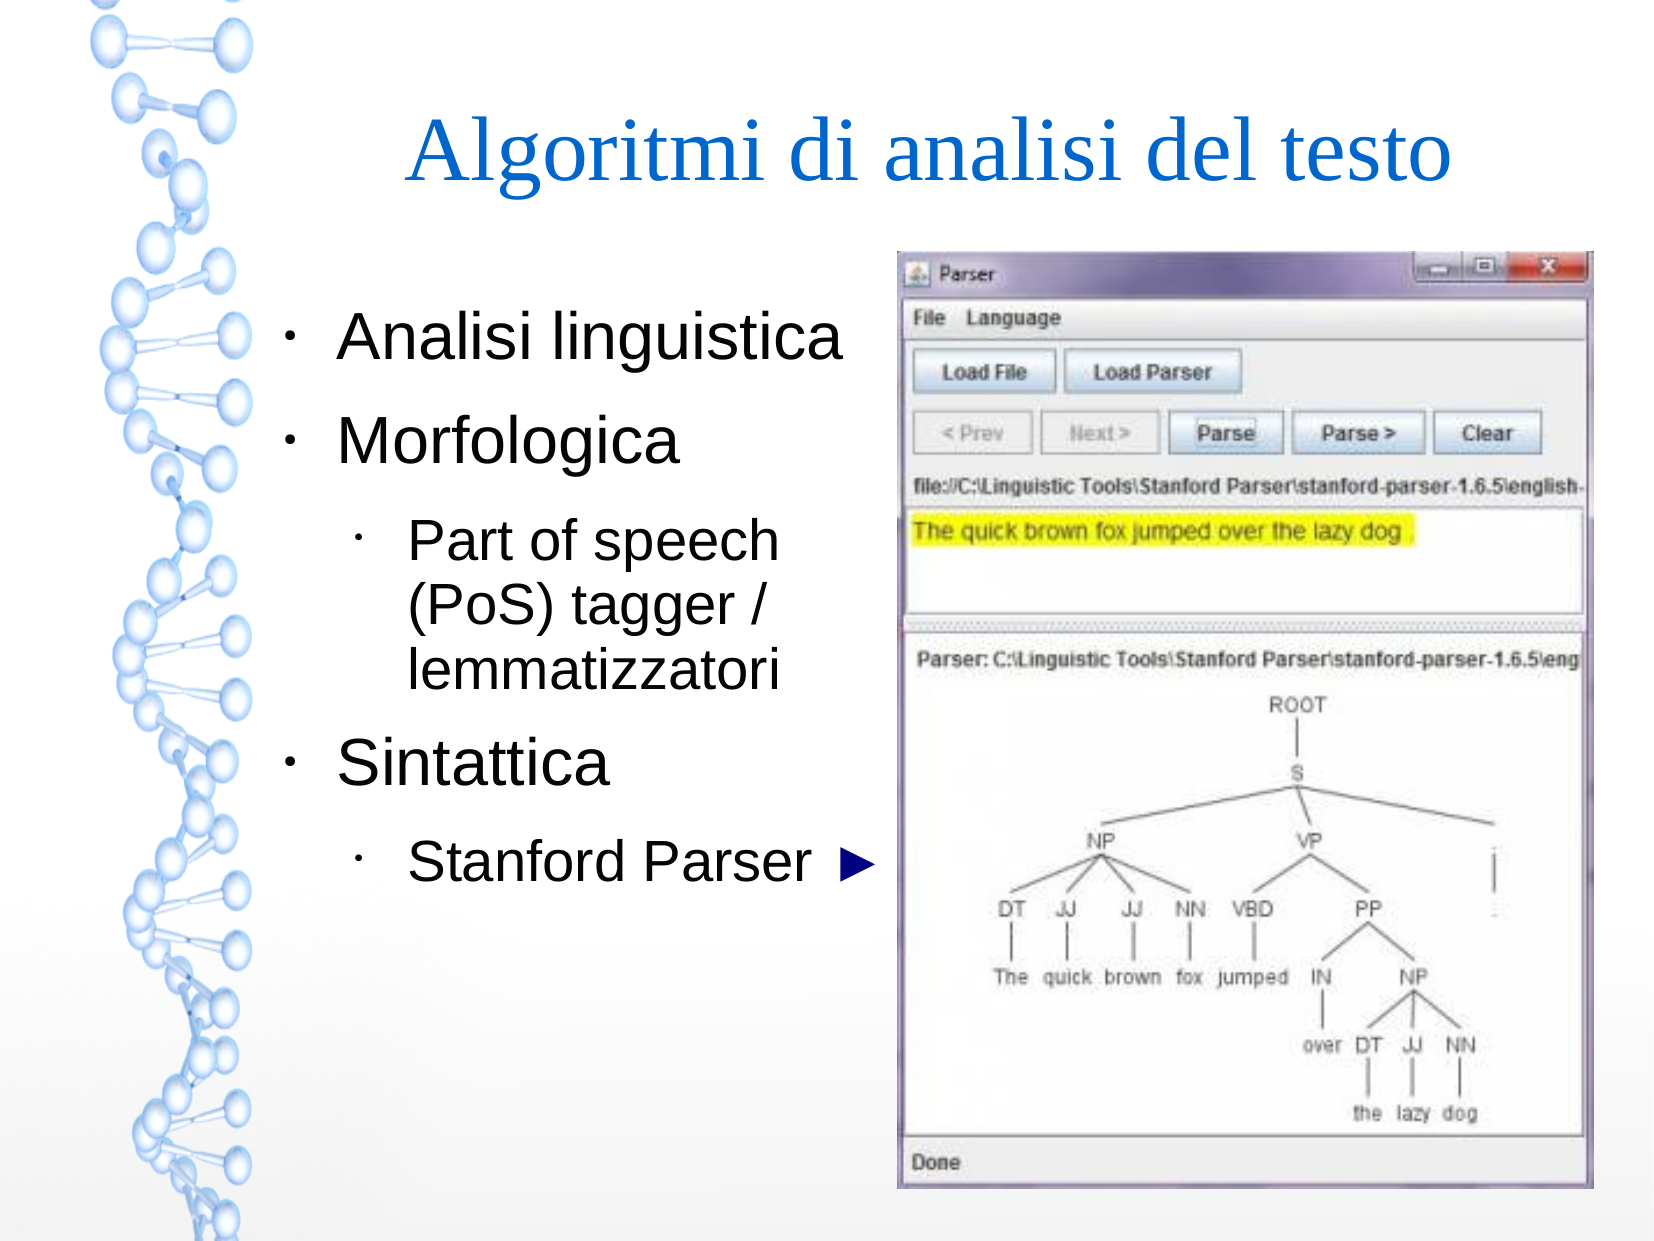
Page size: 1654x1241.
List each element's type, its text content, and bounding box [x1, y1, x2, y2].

picture [0, 0, 1654, 1241]
list Analisi linguistica Morfologica Part of speech (PoS) tagger / lemmatizzatori Sintattica Stanford Parser ► [265, 299, 891, 1019]
title Algoritmi di analisi del testo [265, 47, 1595, 253]
